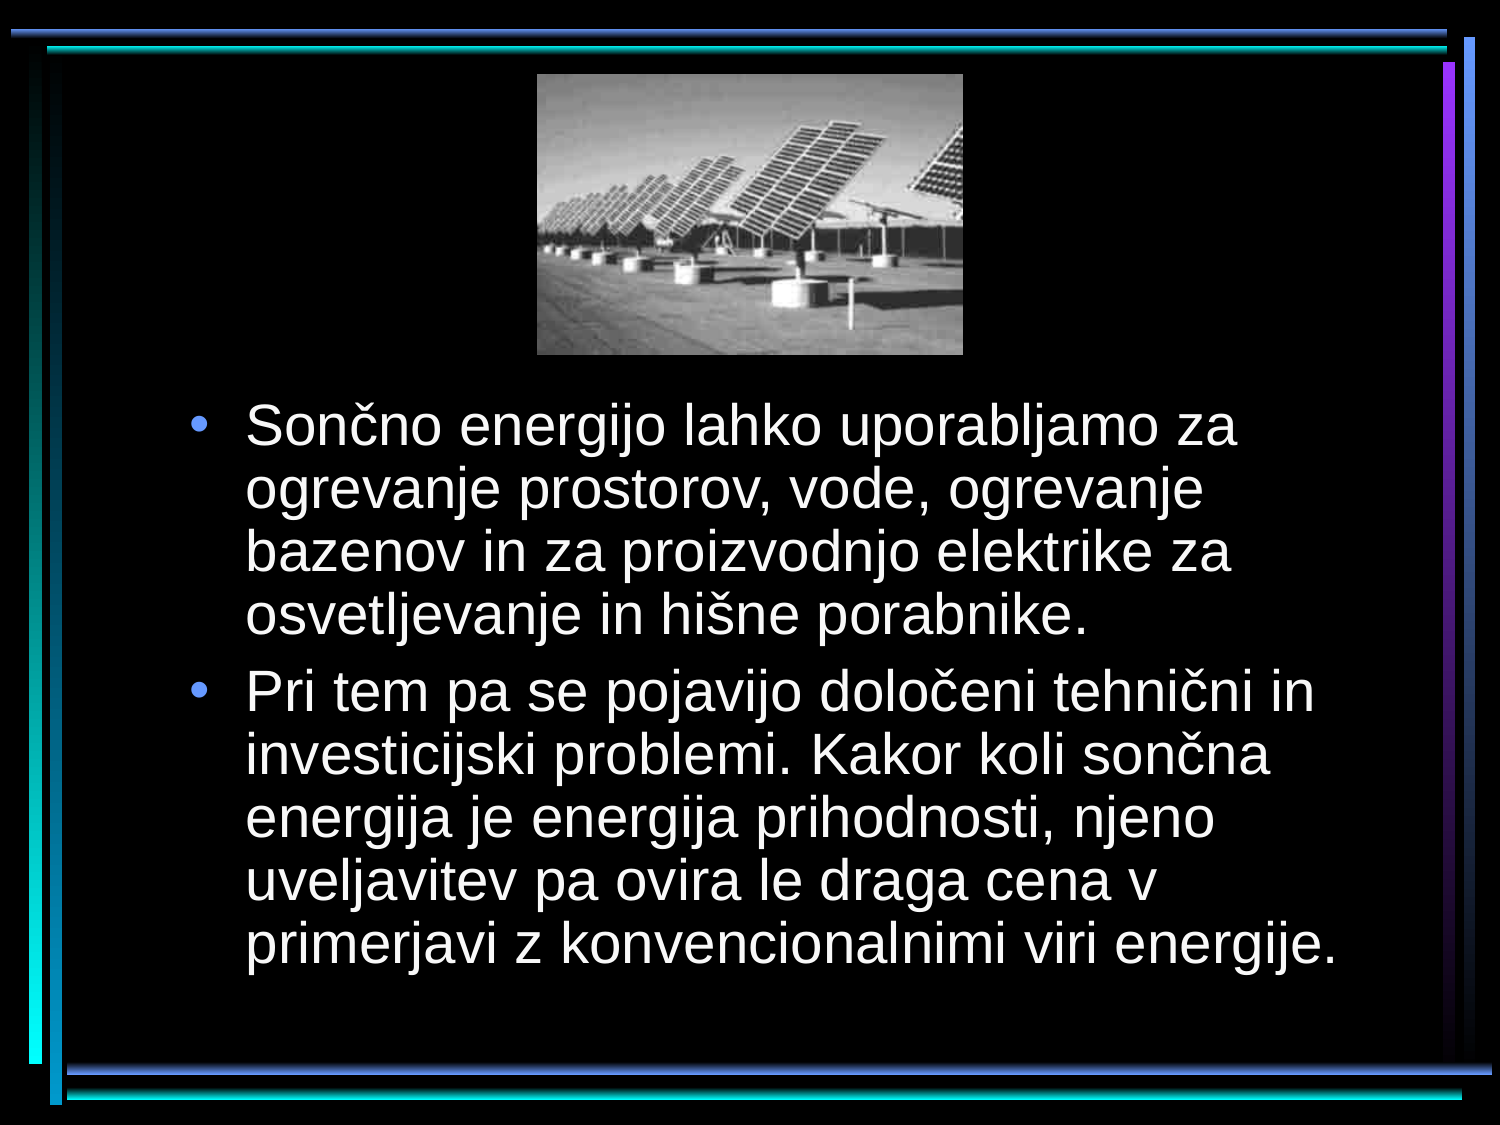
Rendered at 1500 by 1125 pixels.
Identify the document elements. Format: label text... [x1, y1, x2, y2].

list Sončno energijo lahko uporabljamo za ogrevanje prostorov, vode, ogrevanje bazenov in za proizvodnjo elektrike za osvetljevanje in hišne porabnike. Pri tem pa se pojavijo določeni tehnični in investicijski problemi. Kakor koli sončna energija je energija prihodnosti, njeno uveljavitev pa ovira le draga cena v primerjavi z konvencionalnimi viri energije. [174, 387, 1375, 1041]
picture [537, 74, 963, 355]
